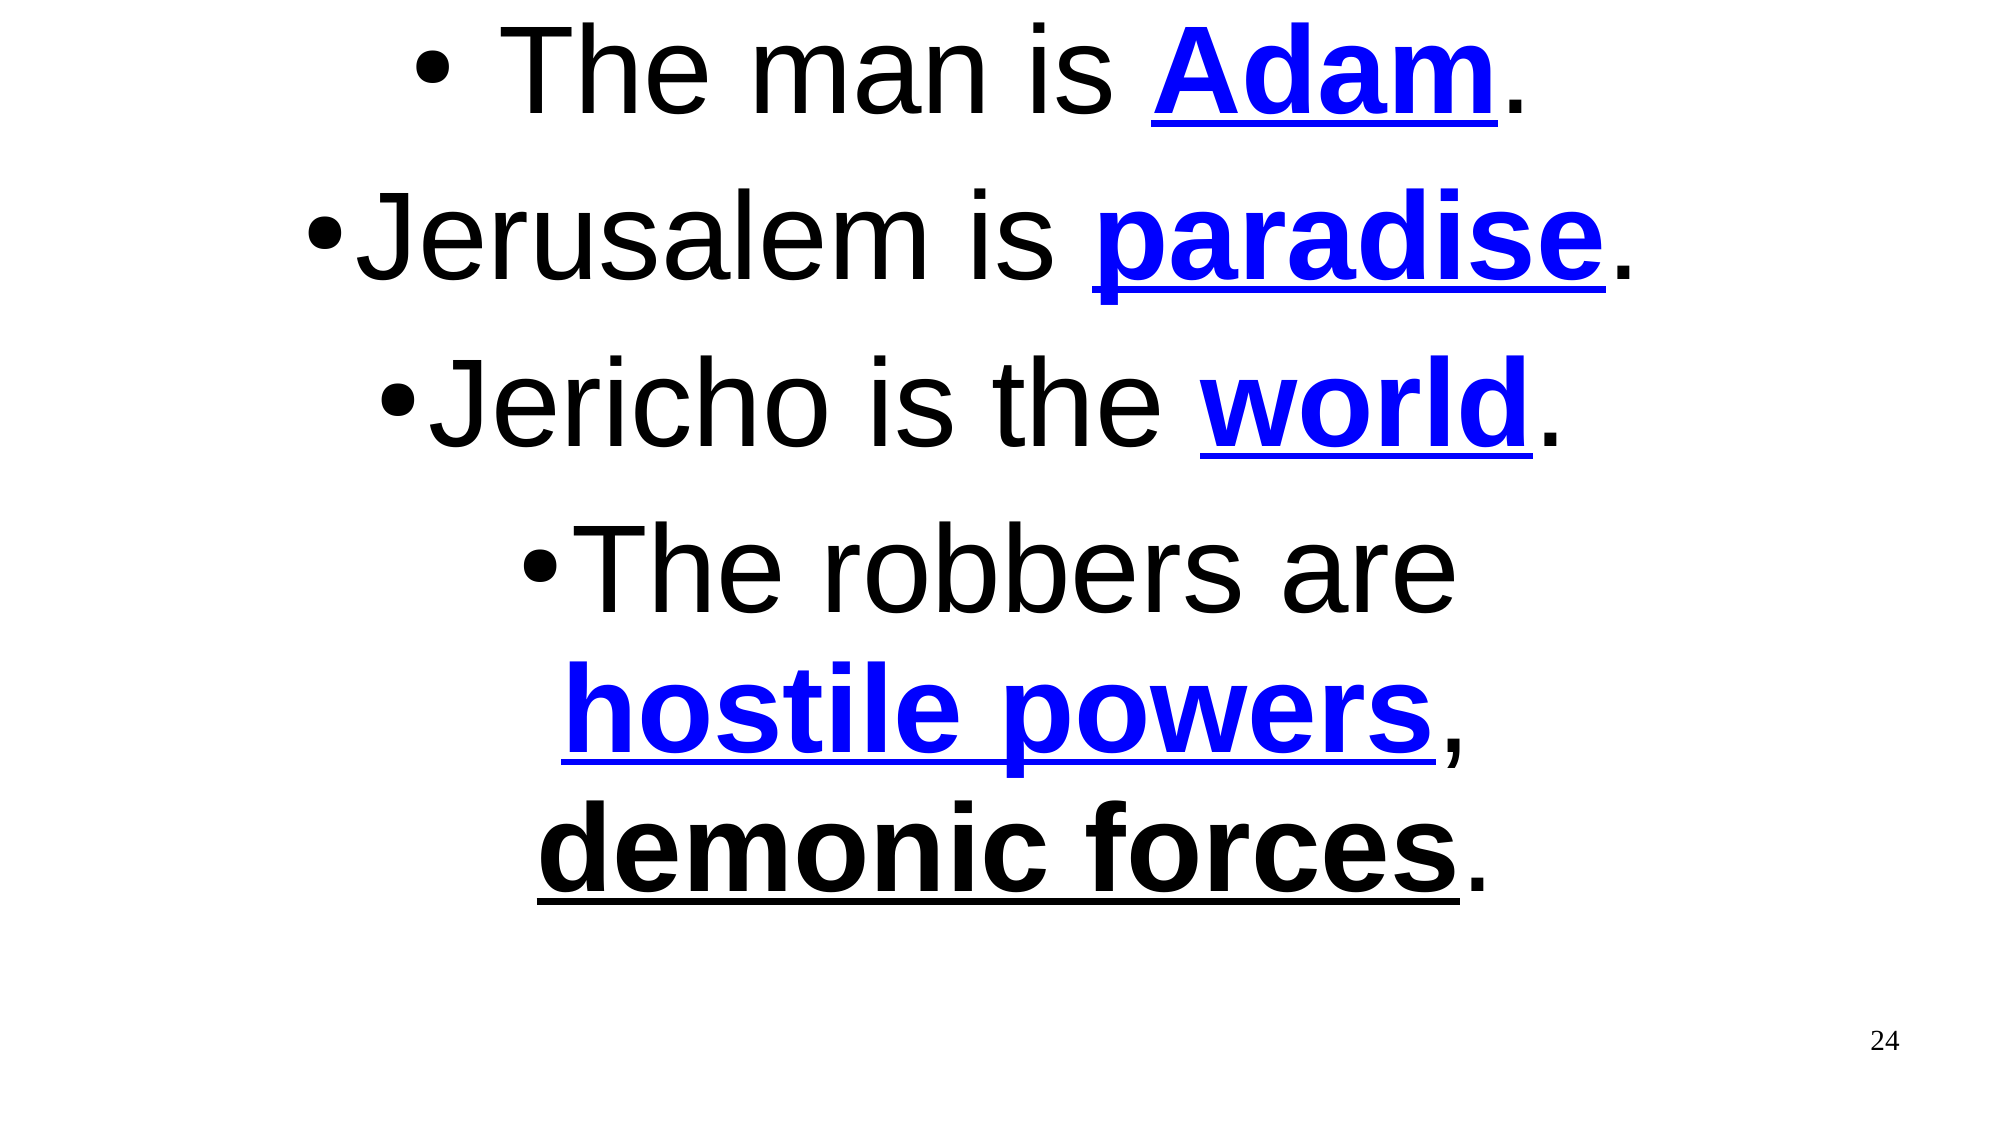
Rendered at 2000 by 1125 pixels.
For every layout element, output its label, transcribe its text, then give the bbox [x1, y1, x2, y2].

list The man is Adam. Jerusalem is paradise. Jericho is the world. The robbers are hostile powers, demonic forces. [0, 0, 1996, 1123]
